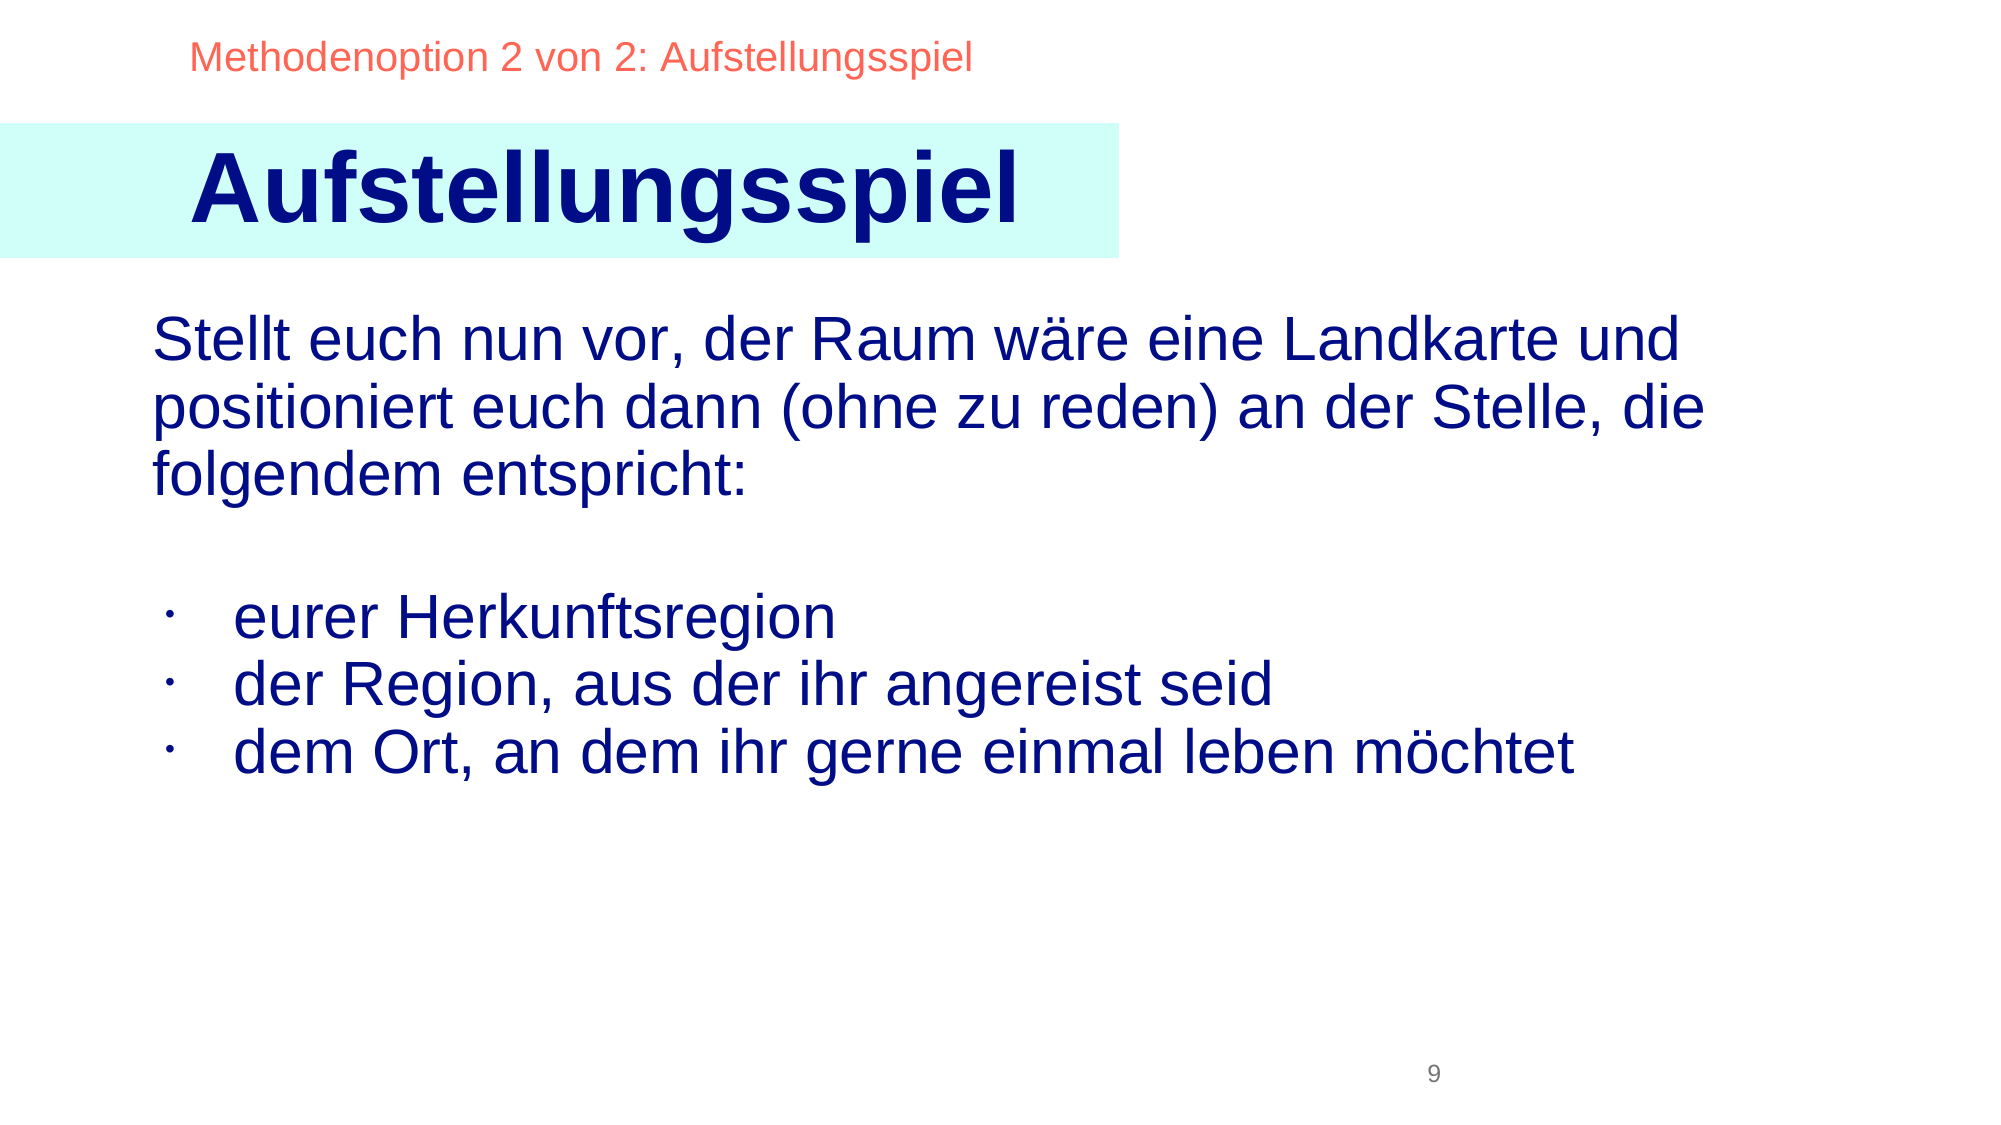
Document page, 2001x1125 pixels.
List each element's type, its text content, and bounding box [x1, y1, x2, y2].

list Methodenoption 2 von 2: Aufstellungsspiel [137, 27, 1119, 107]
text_box Stellt euch nun vor, der Raum wäre eine Landkarte und positioniert euch dann (ohne zu reden) an der Stelle, die folgendem entspricht: eurer Herkunftsregion der Region, aus der ihr angereist seid dem Ort, an dem ihr gerne einmal leben möchtet [137, 299, 1863, 1014]
list Aufstellungsspiel [137, 129, 1093, 258]
